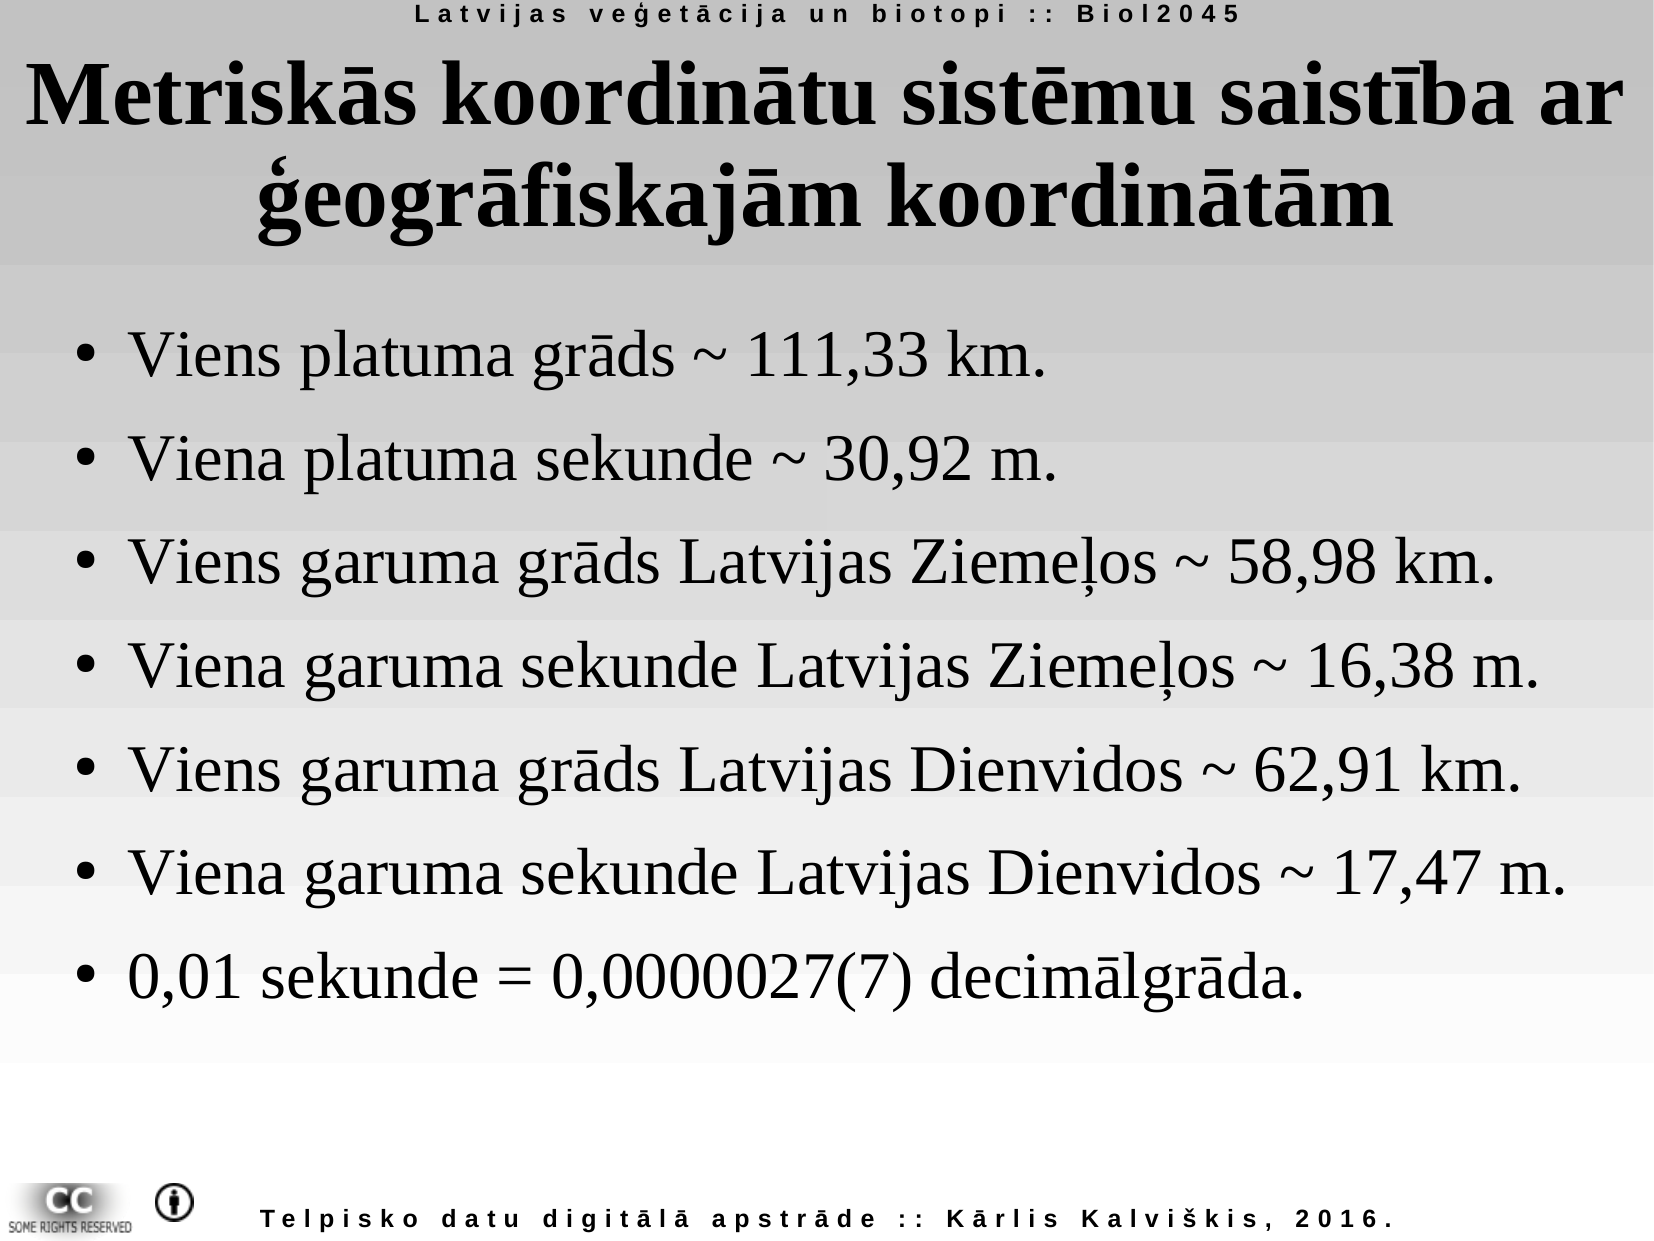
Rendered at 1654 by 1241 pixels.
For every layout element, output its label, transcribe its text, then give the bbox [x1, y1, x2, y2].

list Viens platuma grāds ~ 111,33 km. Viena platuma sekunde ~ 30,92 m. Viens garuma grāds Latvijas Ziemeļos ~ 58,98 km. Viena garuma sekunde Latvijas Ziemeļos ~ 16,38 m. Viens garuma grāds Latvijas Dienvidos ~ 62,91 km. Viena garuma sekunde Latvijas Dienvidos ~ 17,47 m. 0,01 sekunde = 0,0000027(7) decimālgrāda. [56, 317, 1600, 1175]
title Metriskās koordinātu sistēmu saistība ar ģeogrāfiskajām koordinātām [0, 1, 1654, 287]
picture [0, 287, 1654, 1241]
